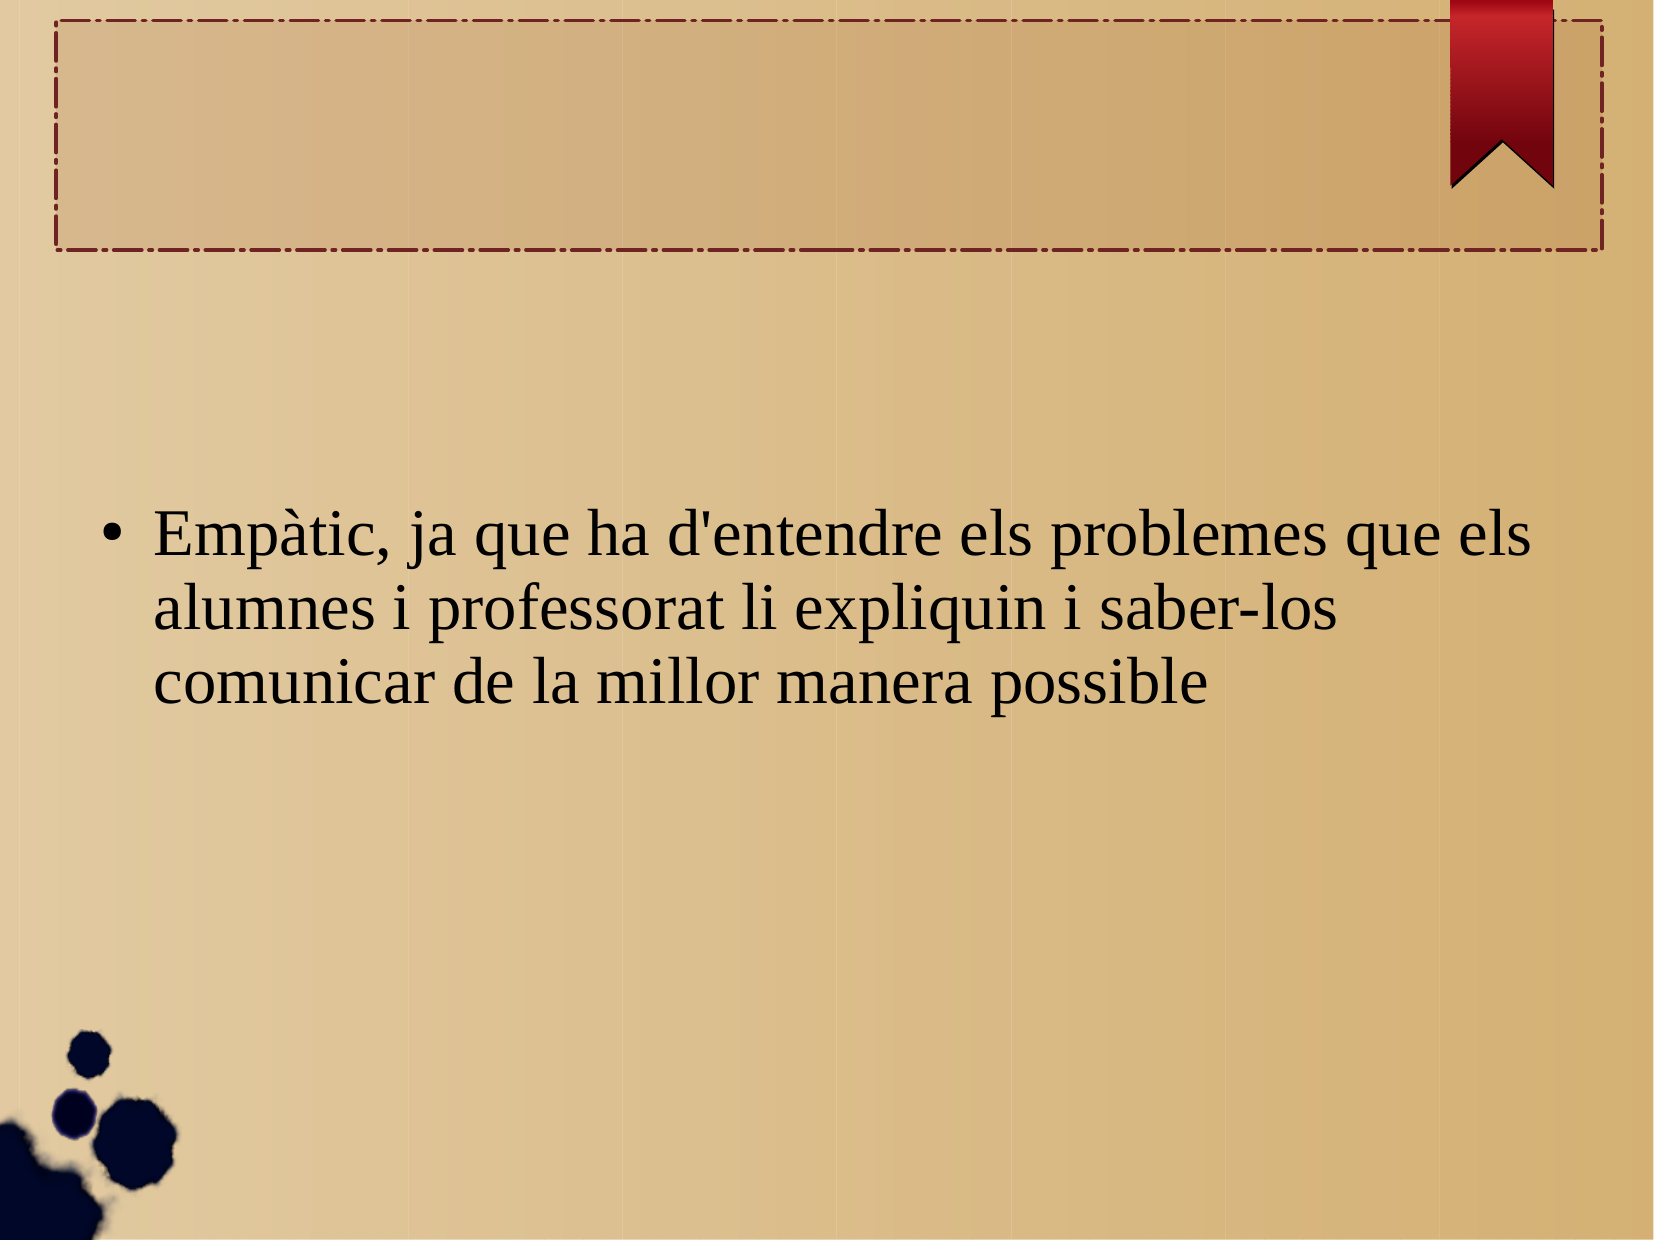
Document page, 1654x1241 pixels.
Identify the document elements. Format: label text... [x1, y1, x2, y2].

list Empàtic, ja que ha d'entendre els problemes que els alumnes i professorat li expliquin i saber-los comunicar de la millor manera possible [82, 496, 1538, 856]
